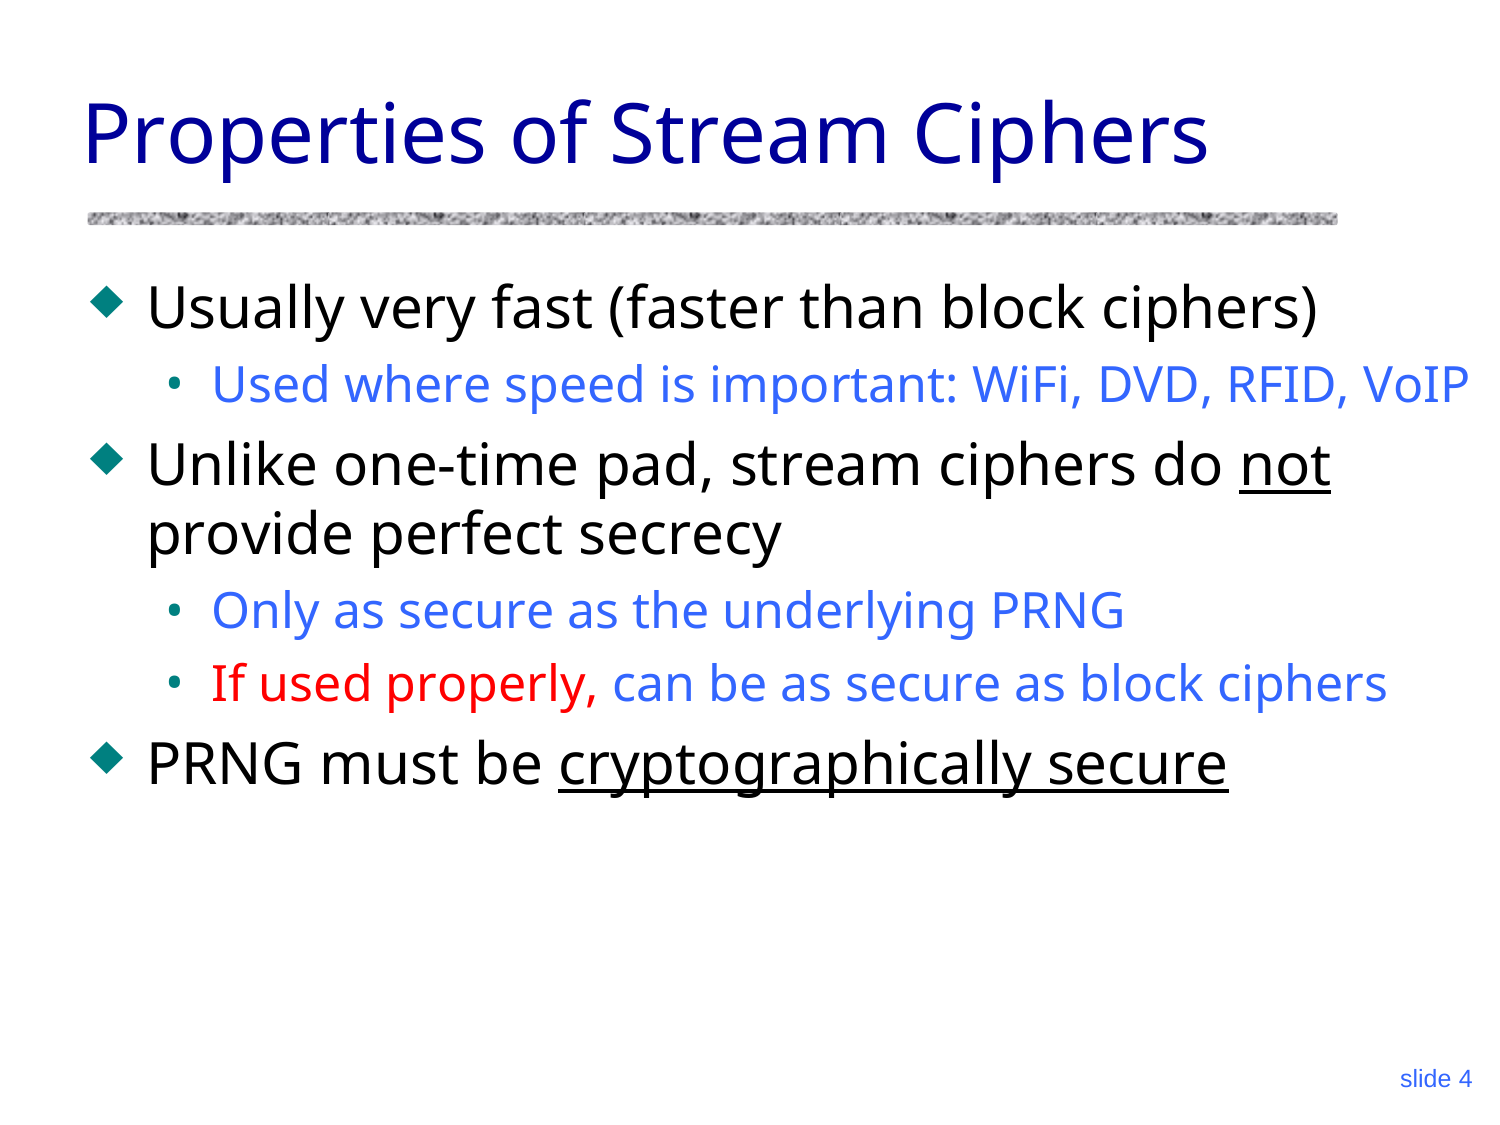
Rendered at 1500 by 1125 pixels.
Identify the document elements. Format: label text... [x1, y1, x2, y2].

title Properties of Stream Ciphers [66, 37, 1342, 188]
list Usually very fast (faster than block ciphers) Used where speed is important: WiFi, DVD, RFID, VoIP Unlike one-time pad, stream ciphers do not provide perfect secrecy Only as secure as the underlying PRNG If used properly, can be as secure as block ciphers PRNG must be cryptographically secure [75, 262, 1488, 1101]
picture [87, 212, 1338, 226]
